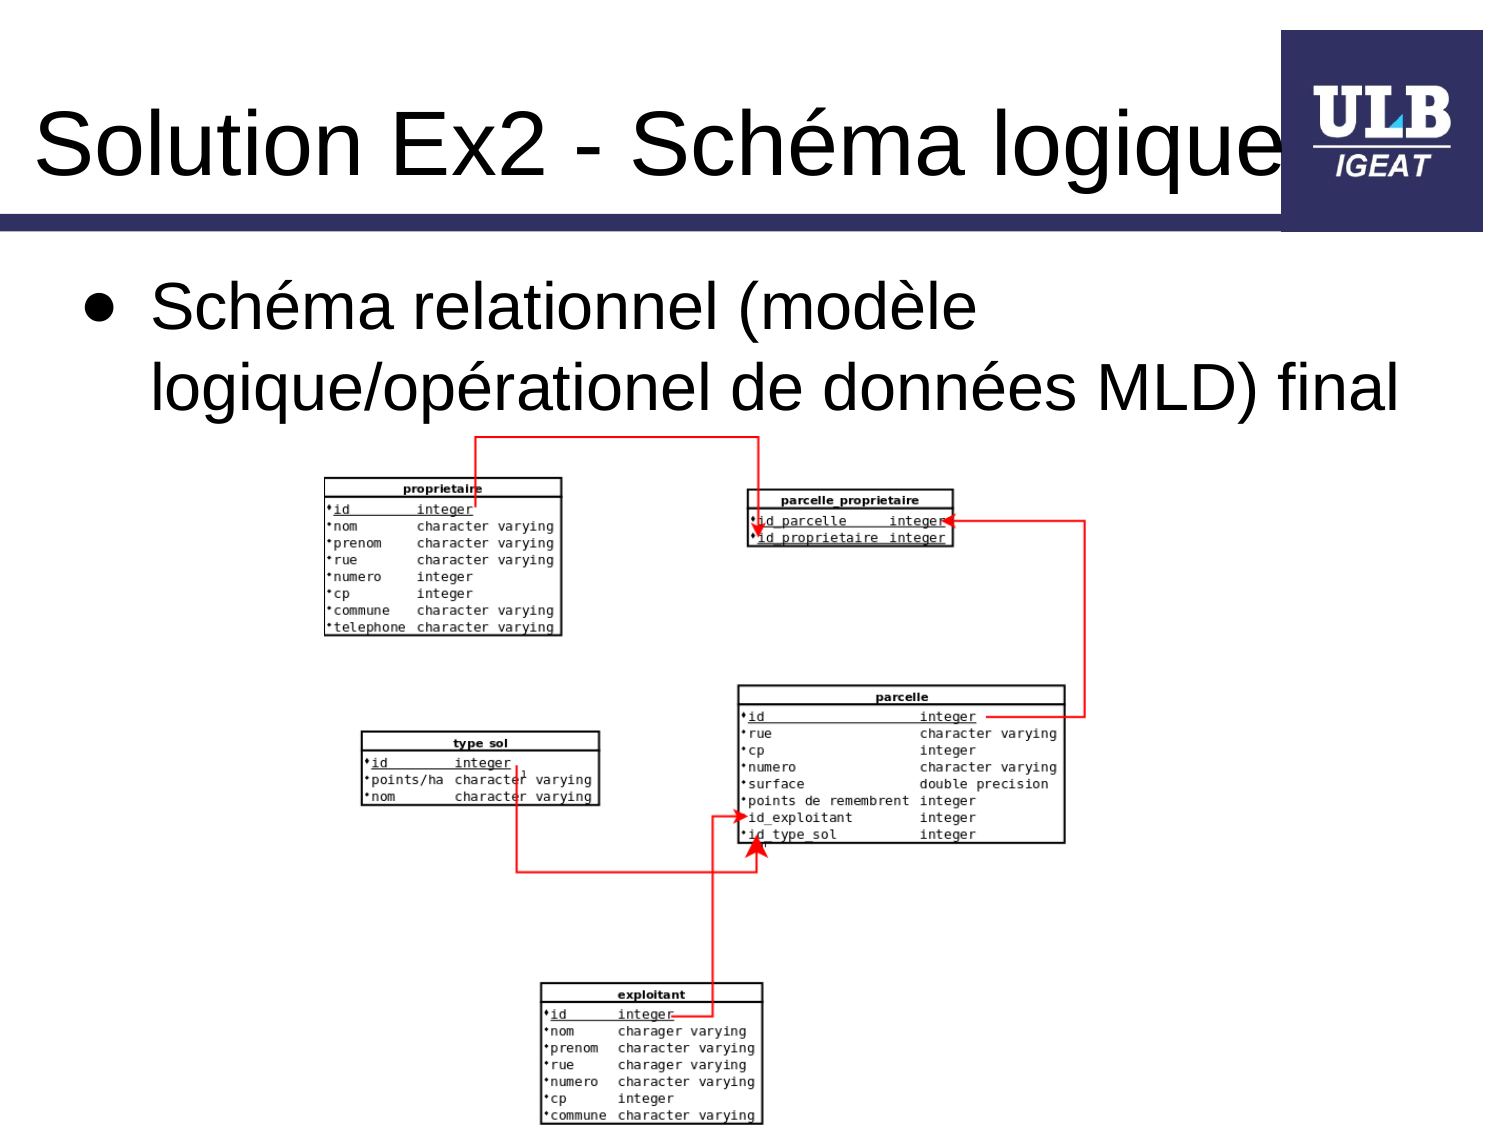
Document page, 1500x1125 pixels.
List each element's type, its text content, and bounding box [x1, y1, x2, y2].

picture [1281, 30, 1483, 232]
title Solution Ex2 - Schéma logique [33, 44, 1425, 233]
picture [324, 436, 1088, 1125]
list Schéma relationnel (modèle logique/opérationel de données MLD) final [75, 263, 1425, 916]
